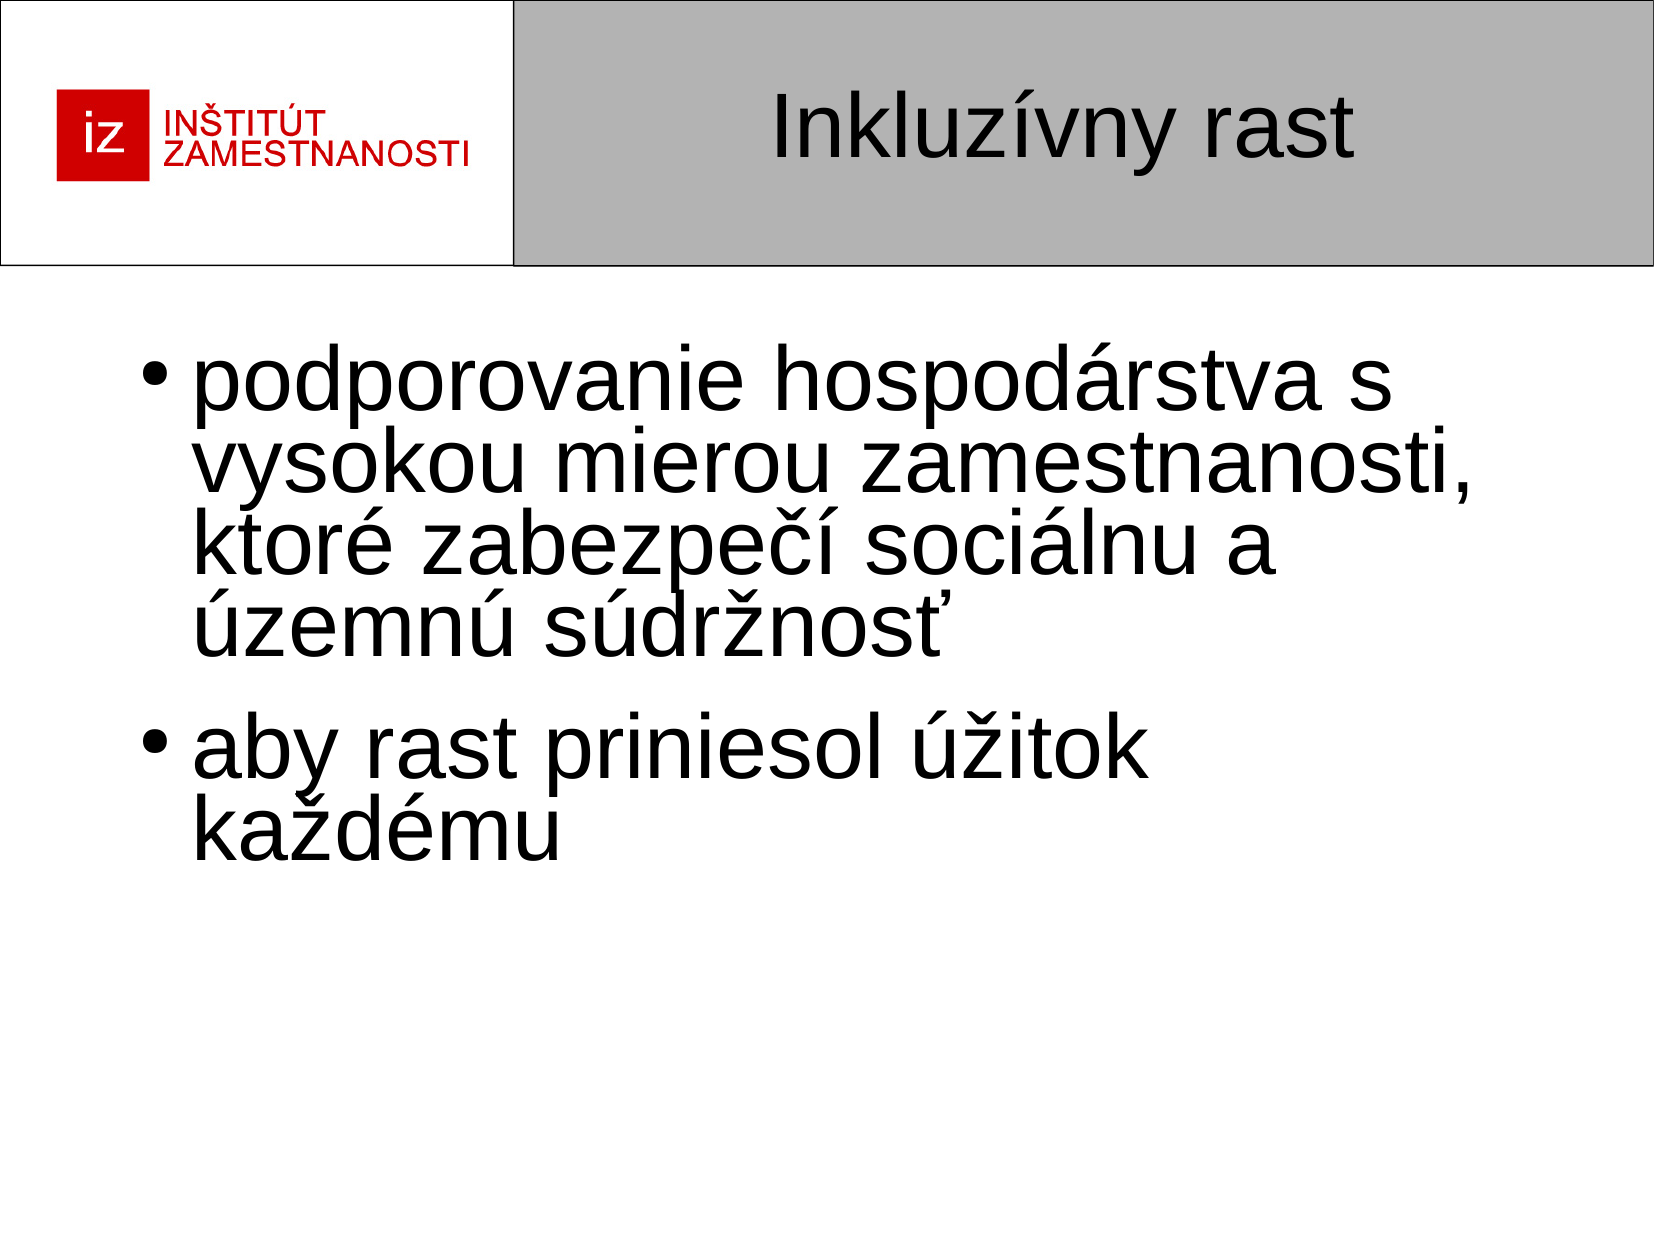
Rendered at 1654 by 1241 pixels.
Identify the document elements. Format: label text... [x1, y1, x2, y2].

title Inkluzívny rast [561, 37, 1565, 229]
picture [5, 8, 512, 257]
list podporovanie hospodárstva s vysokou mierou zamestnanosti, ktoré zabezpečí sociálnu a územnú súdržnosť aby rast priniesol úžitok každému [121, 344, 1533, 1112]
